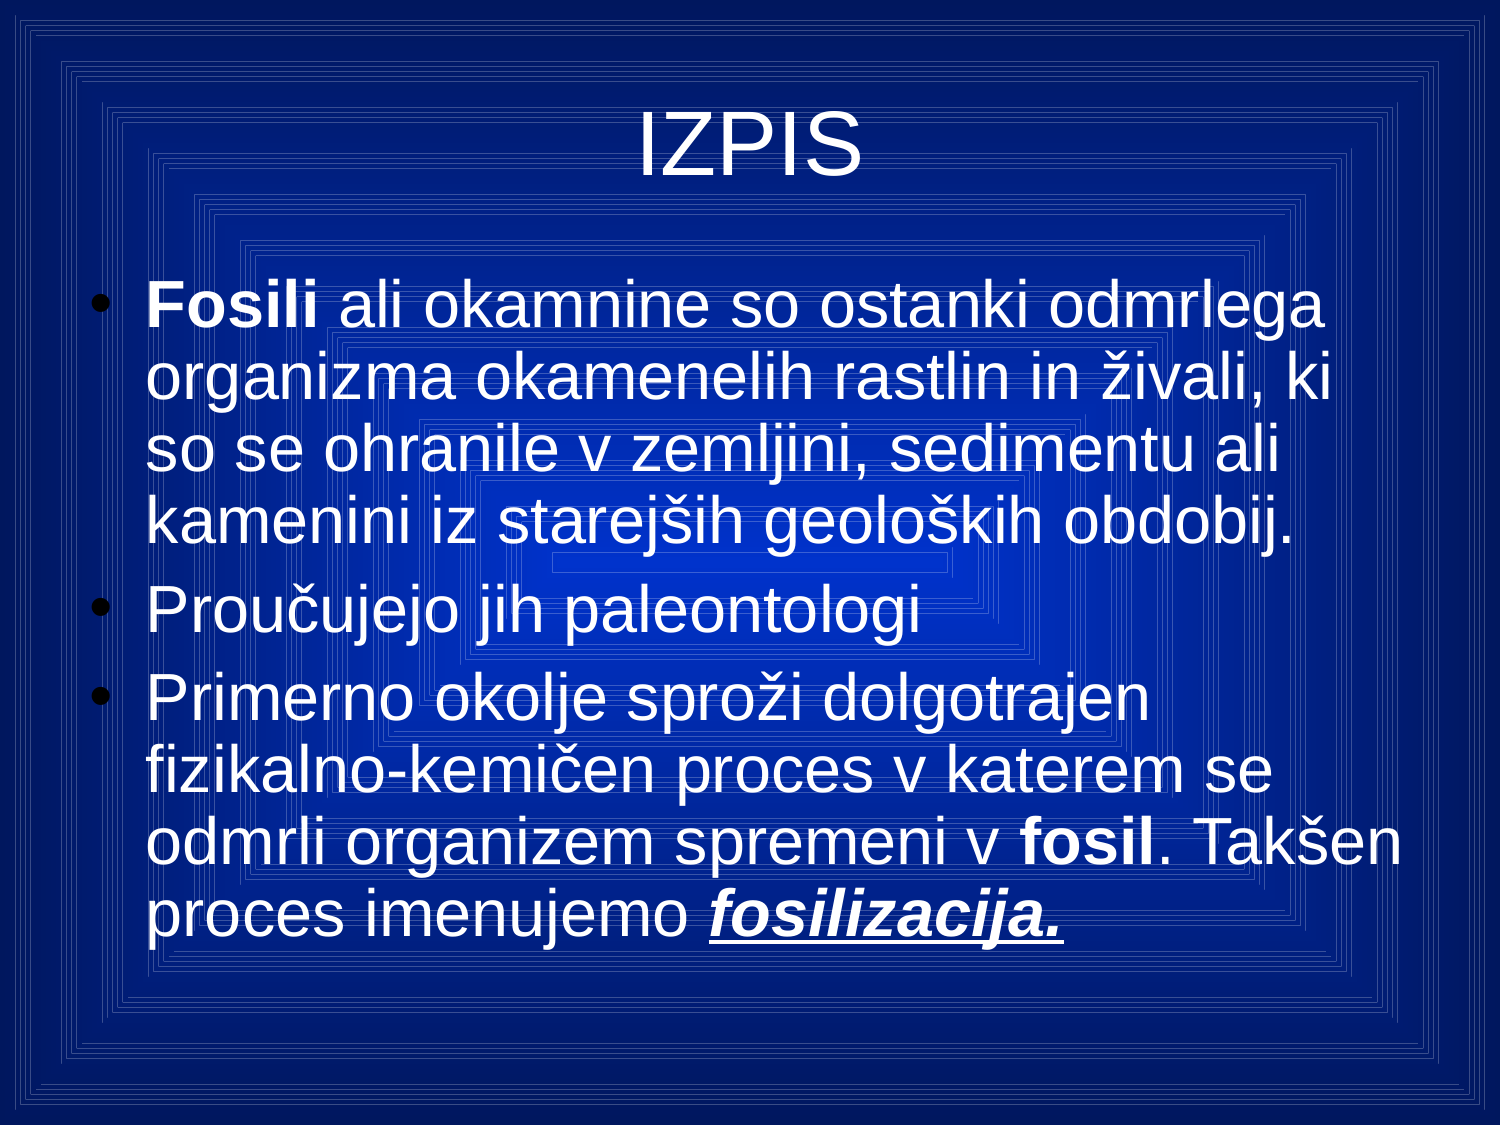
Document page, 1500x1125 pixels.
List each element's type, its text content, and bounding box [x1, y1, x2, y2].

title IZPIS [75, 45, 1425, 233]
list Fosili ali okamnine so ostanki odmrlega organizma okamenelih rastlin in živali, ki so se ohranile v zemljini, sedimentu ali kamenini iz starejših geoloških obdobij. Proučujejo jih paleontologi Primerno okolje sproži dolgotrajen fizikalno-kemičen proces v katerem se odmrli organizem spremeni v fosil. Takšen proces imenujemo fosilizacija. [75, 262, 1425, 1050]
